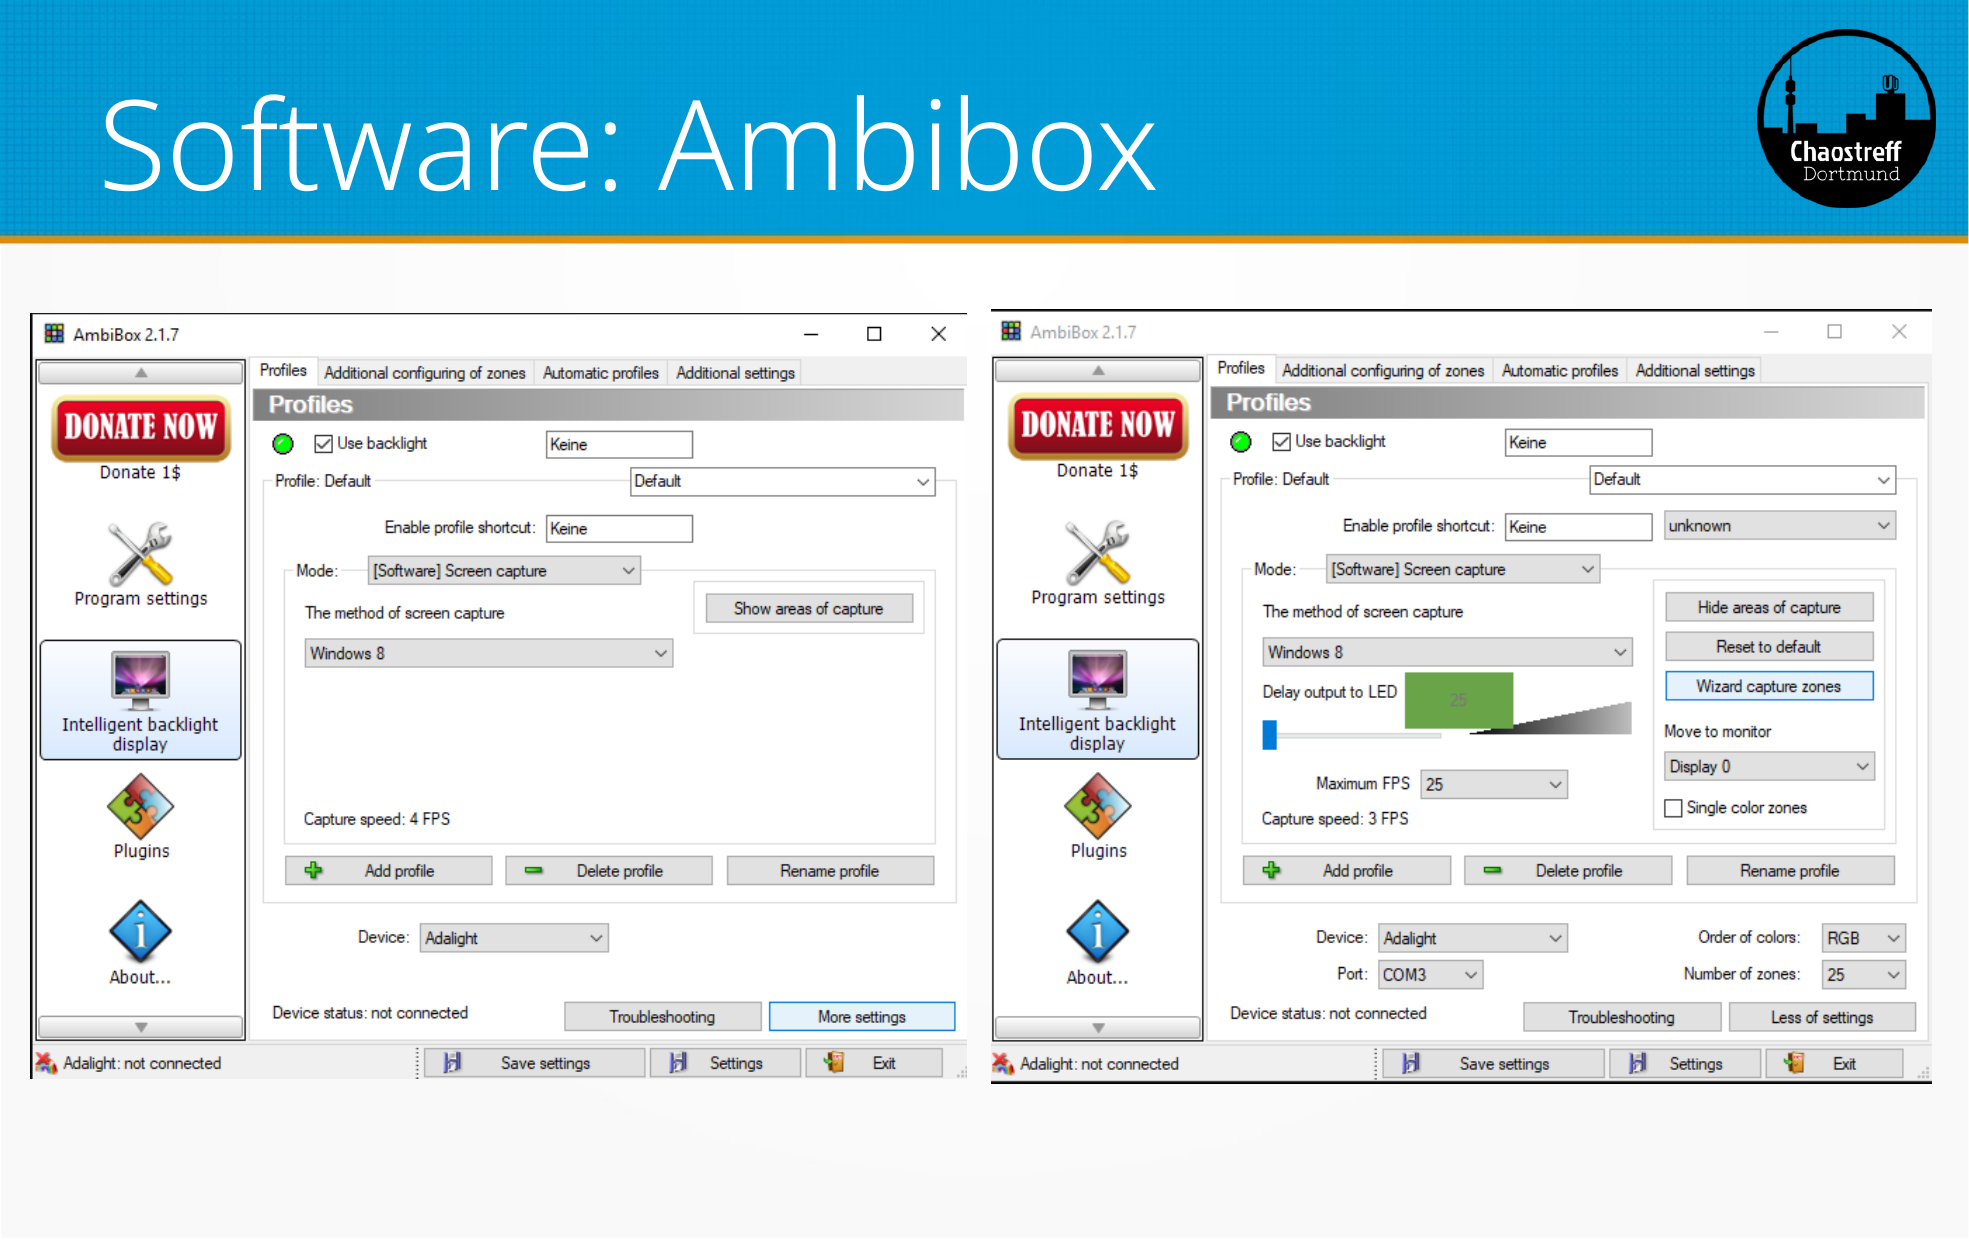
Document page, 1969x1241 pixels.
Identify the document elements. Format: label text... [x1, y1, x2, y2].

title Software: Ambibox [98, 19, 1870, 227]
picture [0, 233, 1969, 1241]
picture [1870, 34, 1935, 204]
